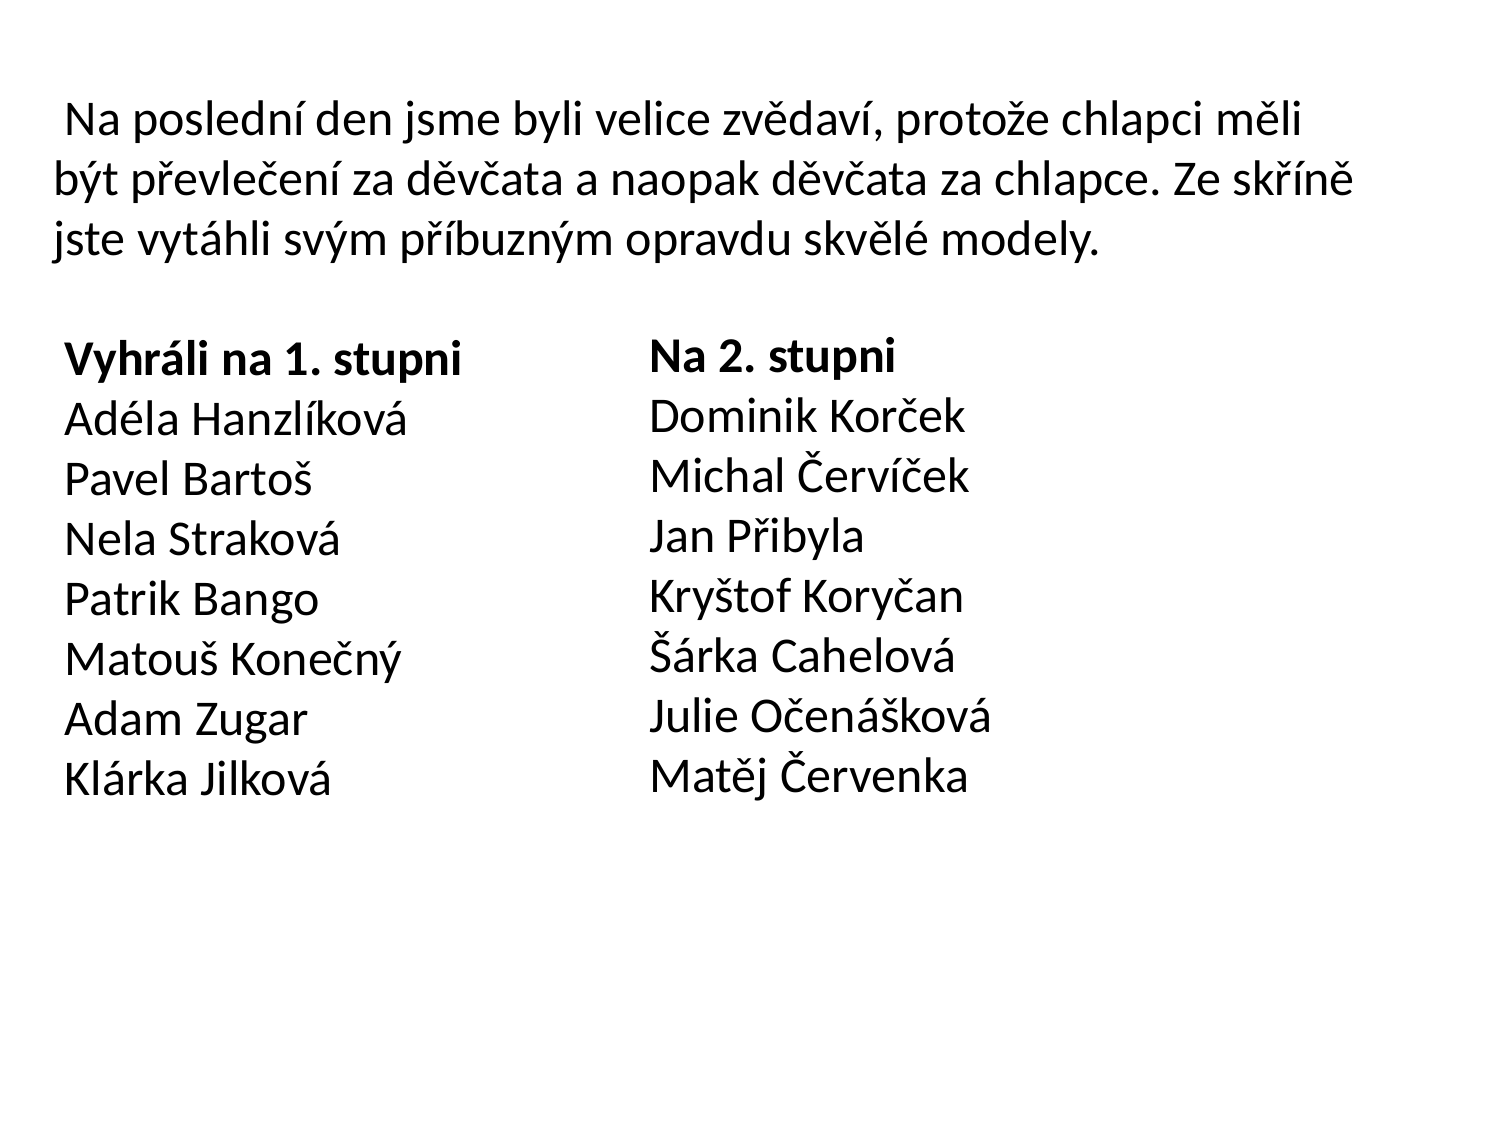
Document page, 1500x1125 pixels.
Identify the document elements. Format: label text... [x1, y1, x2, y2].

list Na poslední den jsme byli velice zvědaví, protože chlapci měli být převlečení za děvčata a naopak děvčata za chlapce. Ze skříně jste vytáhli svým příbuzným opravdu skvělé modely. Vyhráli na 1. stupni Adéla Hanzlíková Pavel Bartoš Nela Straková Patrik Bango Matouš Konečný Adam Zugar Klárka Jilková [29, 78, 1380, 998]
text_box Na 2. stupni Dominik Korček Michal Červíček Jan Přibyla Kryštof Koryčan Šárka Cahelová Julie Očenášková Matěj Červenka [634, 314, 1143, 815]
